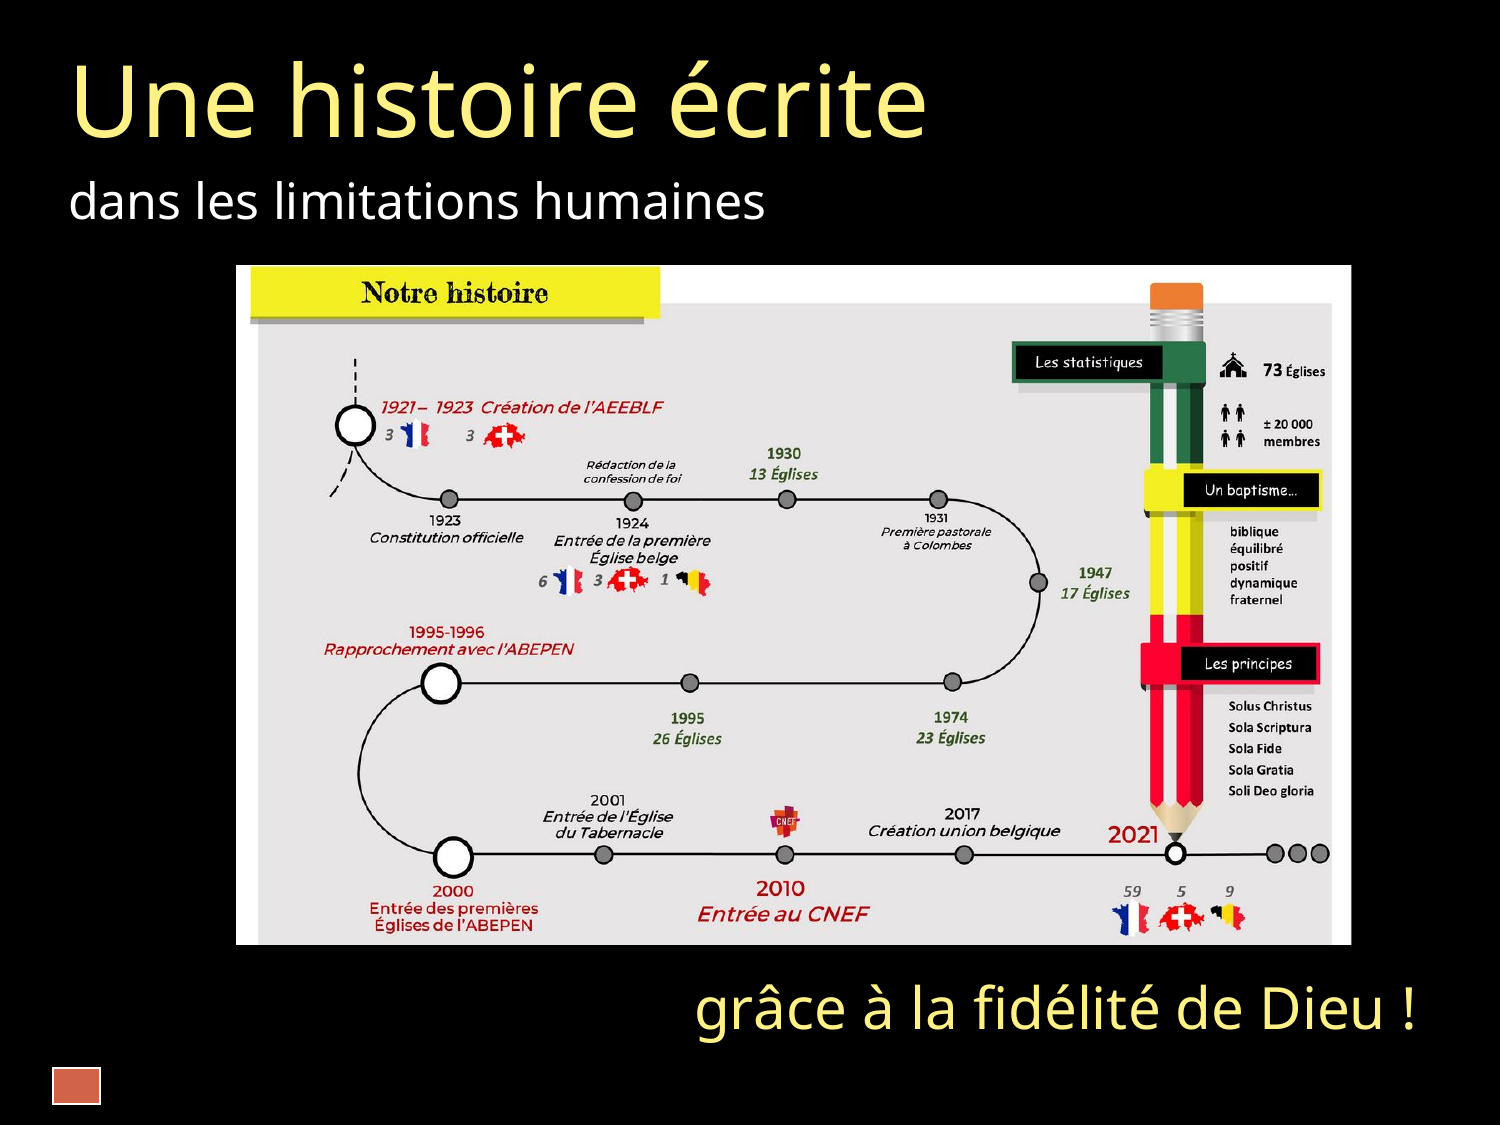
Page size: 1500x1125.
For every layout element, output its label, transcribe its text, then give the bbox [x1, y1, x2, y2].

list grâce à la fidélité de Dieu ! [679, 964, 1447, 1093]
list Une histoire écrite dans les limitations humaines [53, 29, 1426, 247]
picture [236, 265, 1352, 945]
